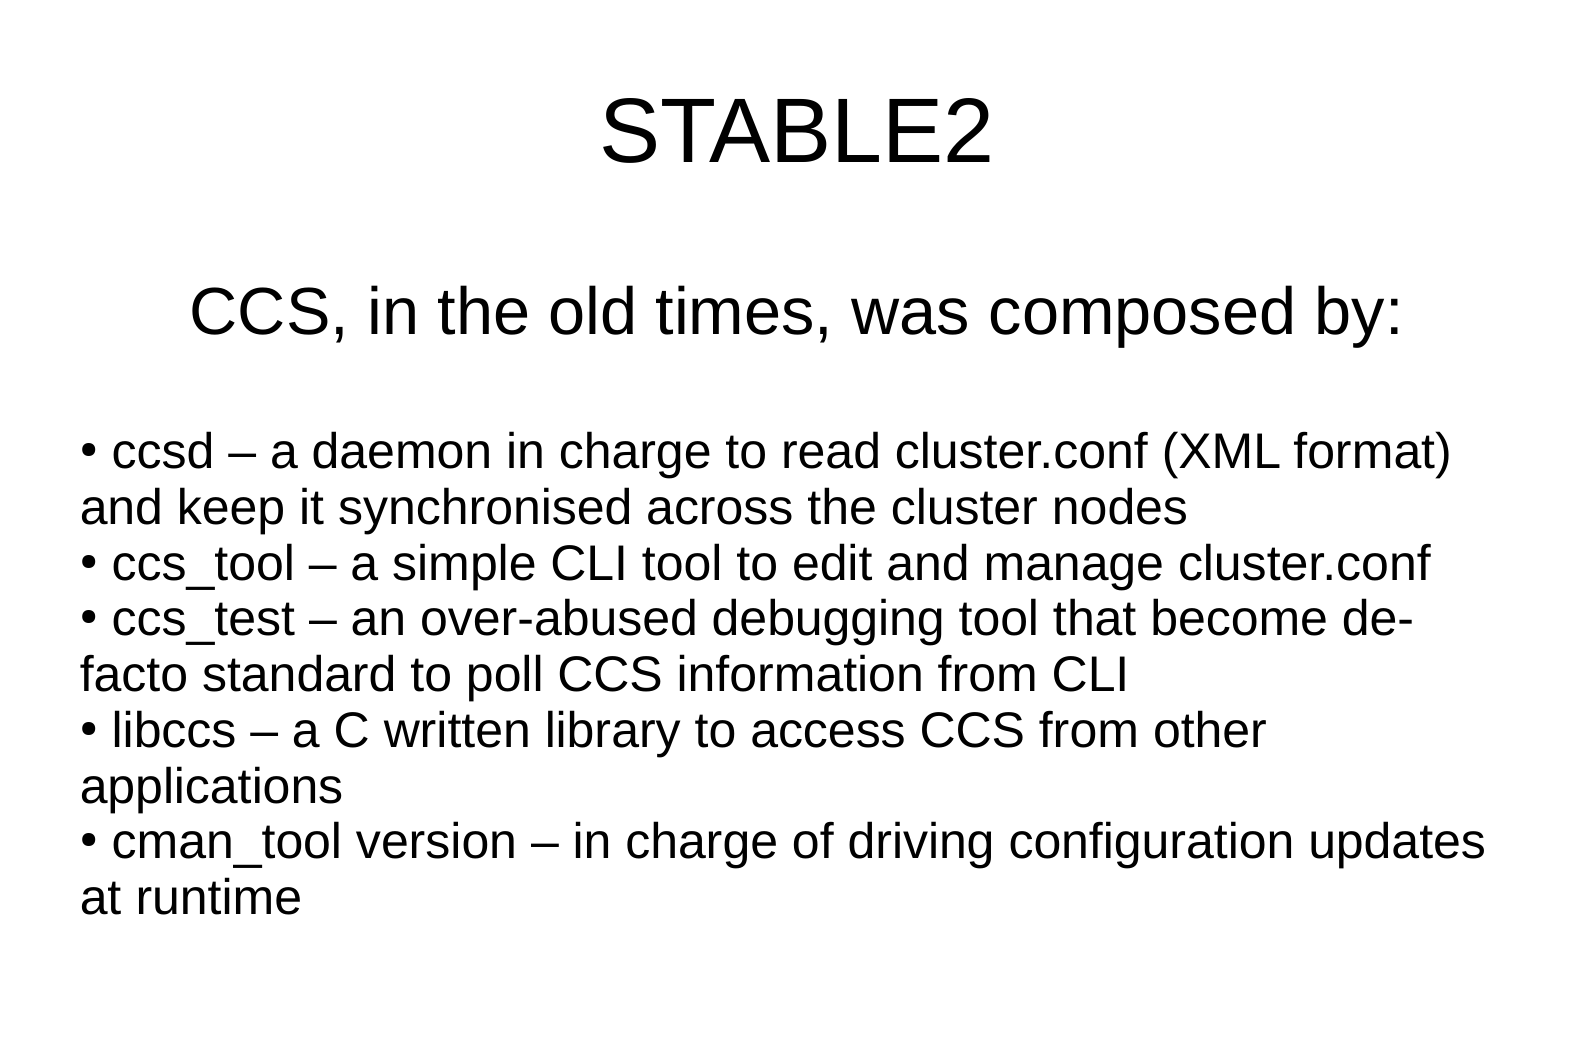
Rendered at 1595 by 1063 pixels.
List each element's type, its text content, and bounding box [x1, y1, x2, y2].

subtitle CCS, in the old times, was composed by: ccsd – a daemon in charge to read cluster.conf (XML format) and keep it synchronised across the cluster nodes ccs_tool – a simple CLI tool to edit and manage cluster.conf ccs_test – an over-abused debugging tool that become de-facto standard to poll CCS information from CLI libccs – a C written library to access CCS from other applications cman_tool version – in charge of driving configuration updates at runtime [79, 256, 1515, 943]
title STABLE2 [79, 49, 1515, 213]
